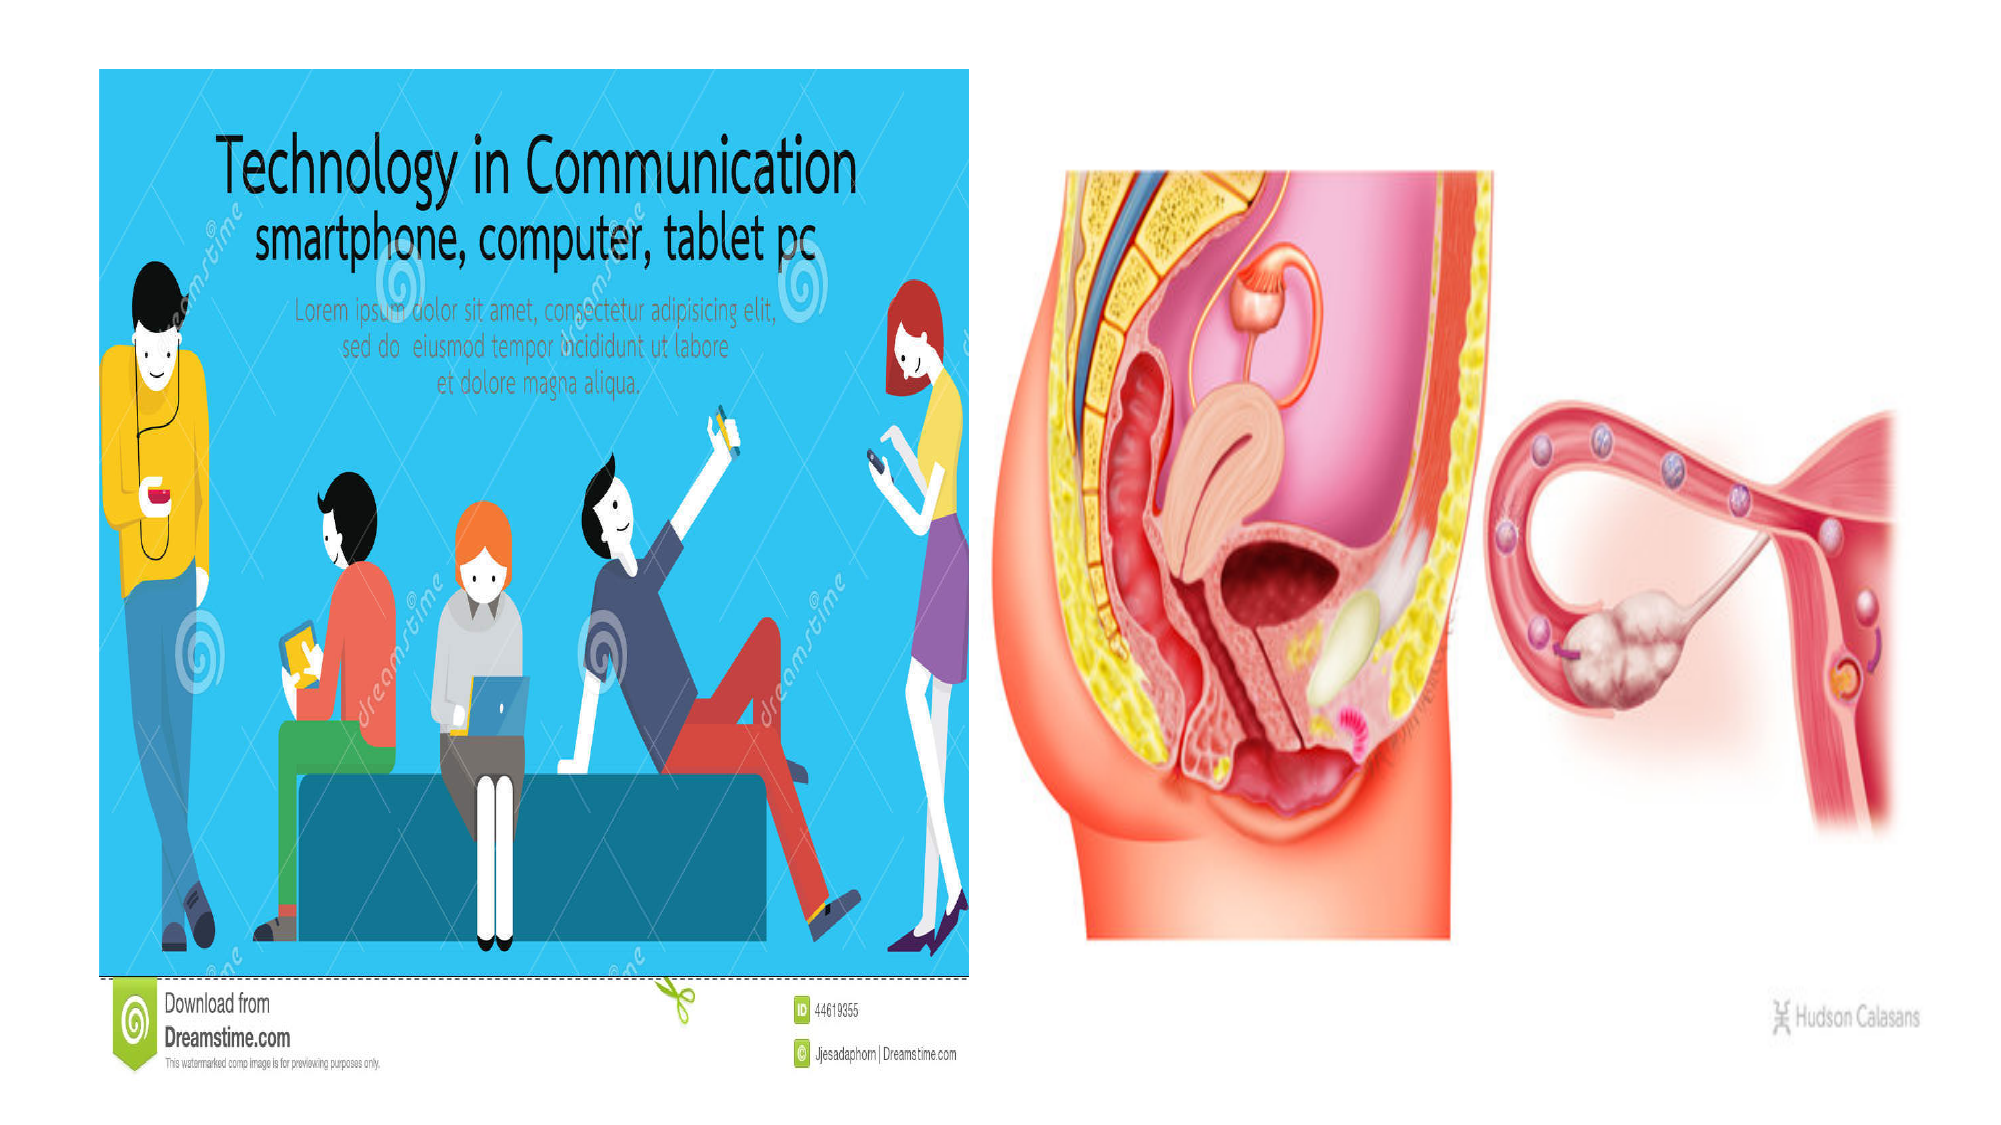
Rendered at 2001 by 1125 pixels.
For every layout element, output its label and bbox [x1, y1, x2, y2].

picture [99, 69, 1936, 1088]
